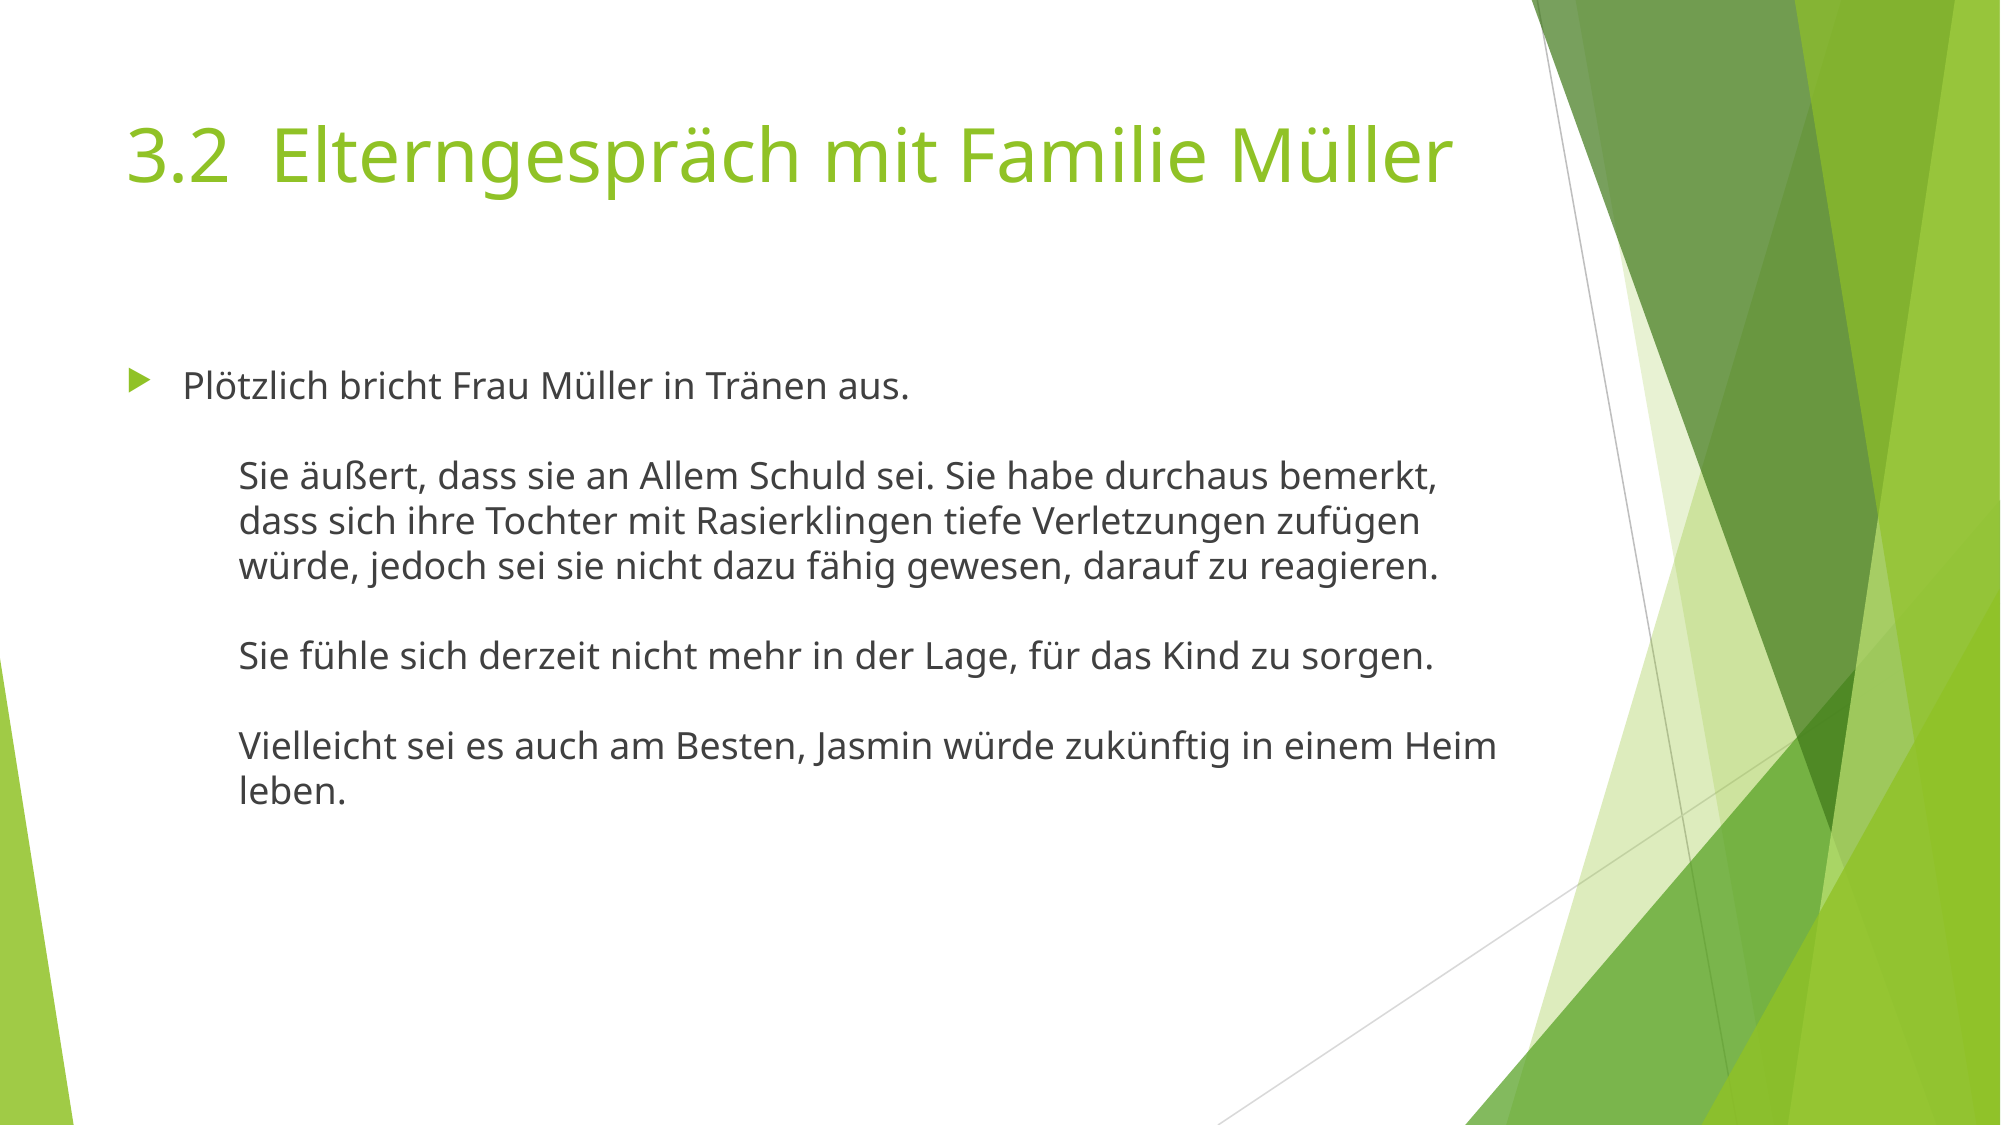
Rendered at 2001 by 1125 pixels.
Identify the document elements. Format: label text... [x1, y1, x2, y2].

list Plötzlich bricht Frau Müller in Tränen aus. Sie äußert, dass sie an Allem Schuld sei. Sie habe durchaus bemerkt, dass sich ihre Tochter mit Rasierklingen tiefe Verletzungen zufügen würde, jedoch sei sie nicht dazu fähig gewesen, darauf zu reagieren. Sie fühle sich derzeit nicht mehr in der Lage, für das Kind zu sorgen. Vielleicht sei es auch am Besten, Jasmin würde zukünftig in einem Heim leben. [111, 354, 1522, 992]
title 3.2 Elterngespräch mit Familie Müller [111, 99, 1522, 317]
